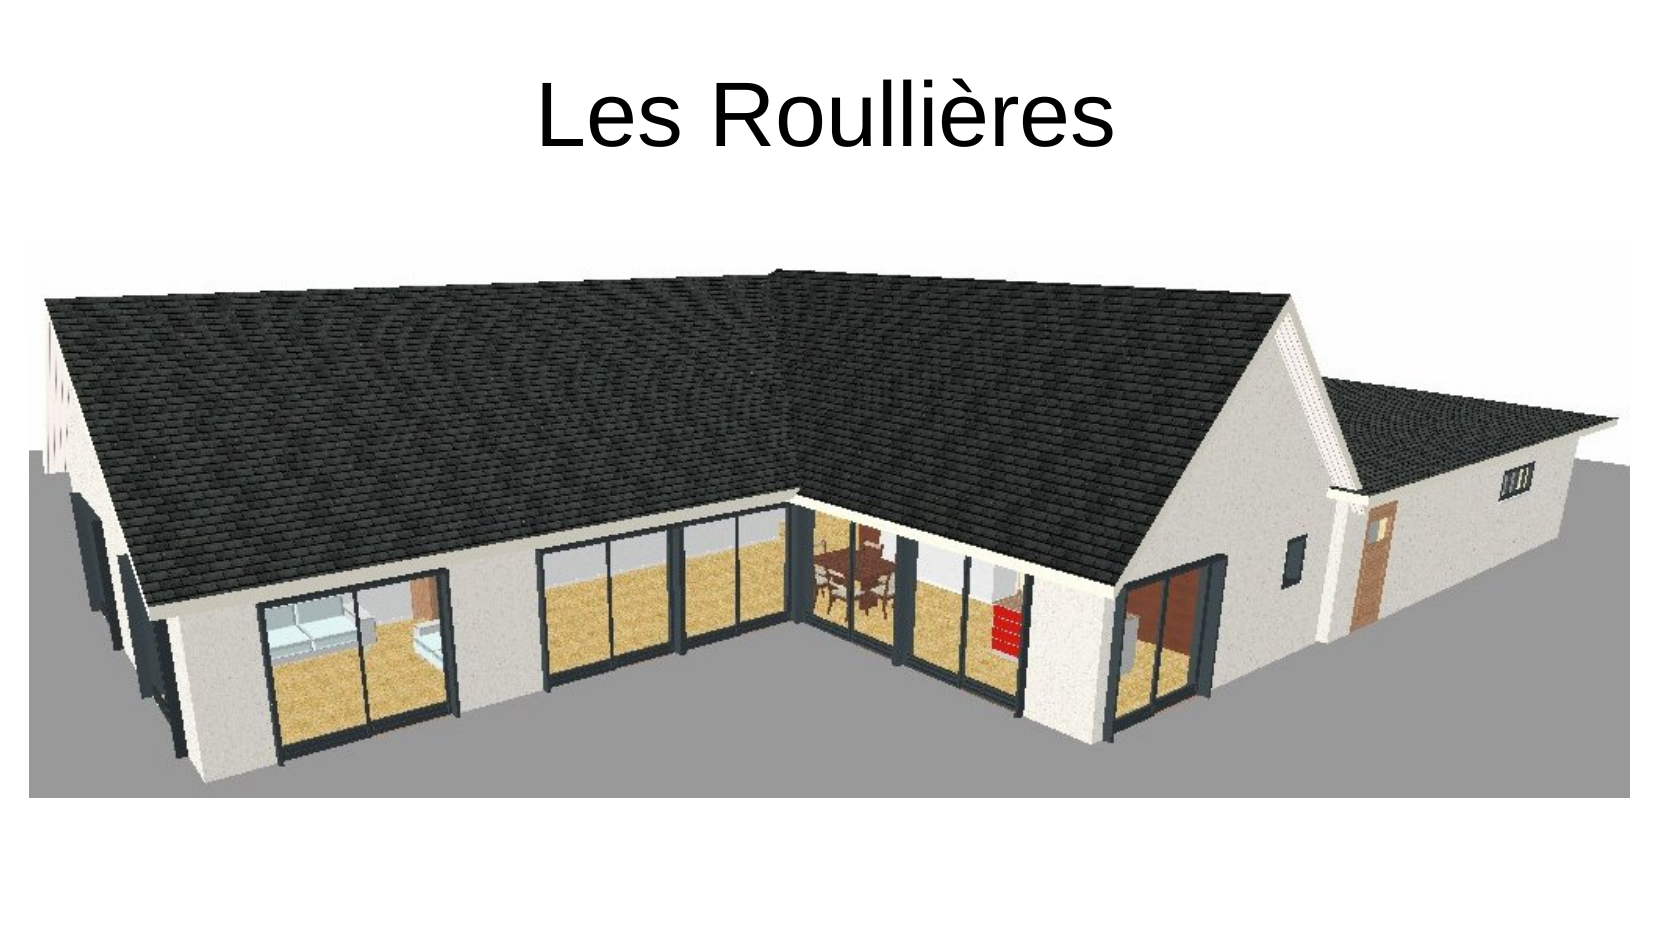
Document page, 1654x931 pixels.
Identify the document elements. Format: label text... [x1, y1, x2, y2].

picture [29, 244, 1630, 798]
title Les Roullières [82, 37, 1571, 193]
